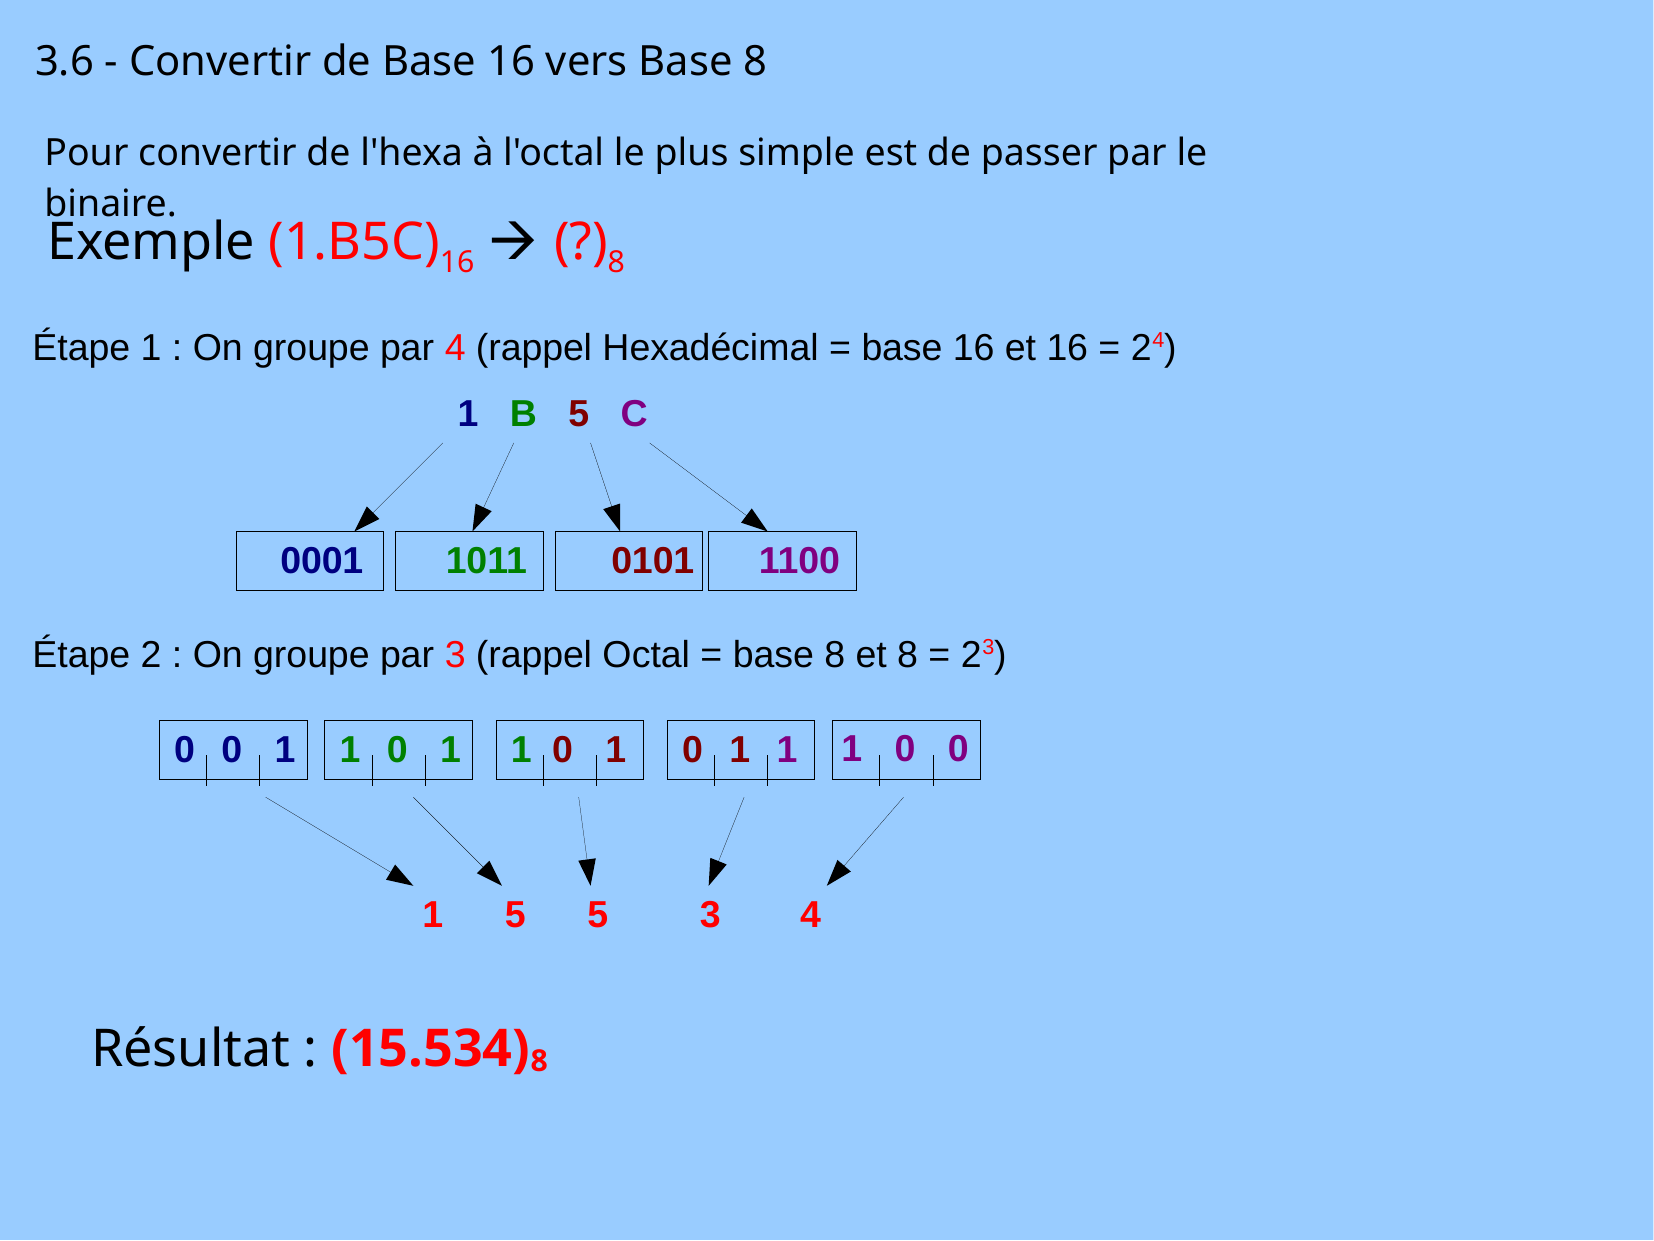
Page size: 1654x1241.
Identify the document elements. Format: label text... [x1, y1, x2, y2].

text_box 1011 [544, 532, 550, 591]
text_box 0 [939, 720, 993, 779]
text_box 1 [407, 885, 467, 944]
text_box 5 [490, 885, 550, 944]
text_box 5 [572, 885, 632, 944]
text_box 0101 [596, 532, 715, 591]
text_box 0 [886, 720, 939, 779]
text_box 4 [785, 885, 845, 944]
text_box 1 [496, 720, 556, 779]
text_box 3.6 - Convertir de Base 16 vers Base 8 [20, 23, 945, 89]
text_box 1 [727, 720, 774, 779]
text_box 1 B 5 C [442, 384, 768, 443]
text_box Exemple (1.B5C)16  (?)8 [47, 203, 788, 276]
text_box Résultat : (15.534)8 [76, 1003, 904, 1099]
text_box 0001 [265, 532, 384, 591]
text_box 1 [432, 720, 485, 779]
text_box 1 [826, 720, 886, 779]
text_box 0 [667, 720, 727, 779]
text_box 3 [685, 885, 745, 944]
text_box 1 [774, 720, 821, 779]
text_box 1011 [431, 532, 543, 590]
text_box 0 [556, 720, 597, 779]
text_box 0 [159, 720, 219, 779]
text_box 1 [266, 720, 319, 779]
text_box 0 [372, 720, 432, 779]
text_box 0 [219, 720, 266, 779]
text_box Étape 2 : On groupe par 3 (rappel Octal = base 8 et 8 = 23) [17, 625, 1052, 685]
text_box 1 [597, 720, 650, 779]
text_box 1 [324, 720, 372, 779]
text_box 1100 [744, 532, 863, 591]
text_box Étape 1 : On groupe par 4 (rappel Hexadécimal = base 16 et 16 = 24) [17, 318, 1199, 378]
text_box Pour convertir de l'hexa à l'octal le plus simple est de passer par le binaire. [29, 118, 1300, 179]
